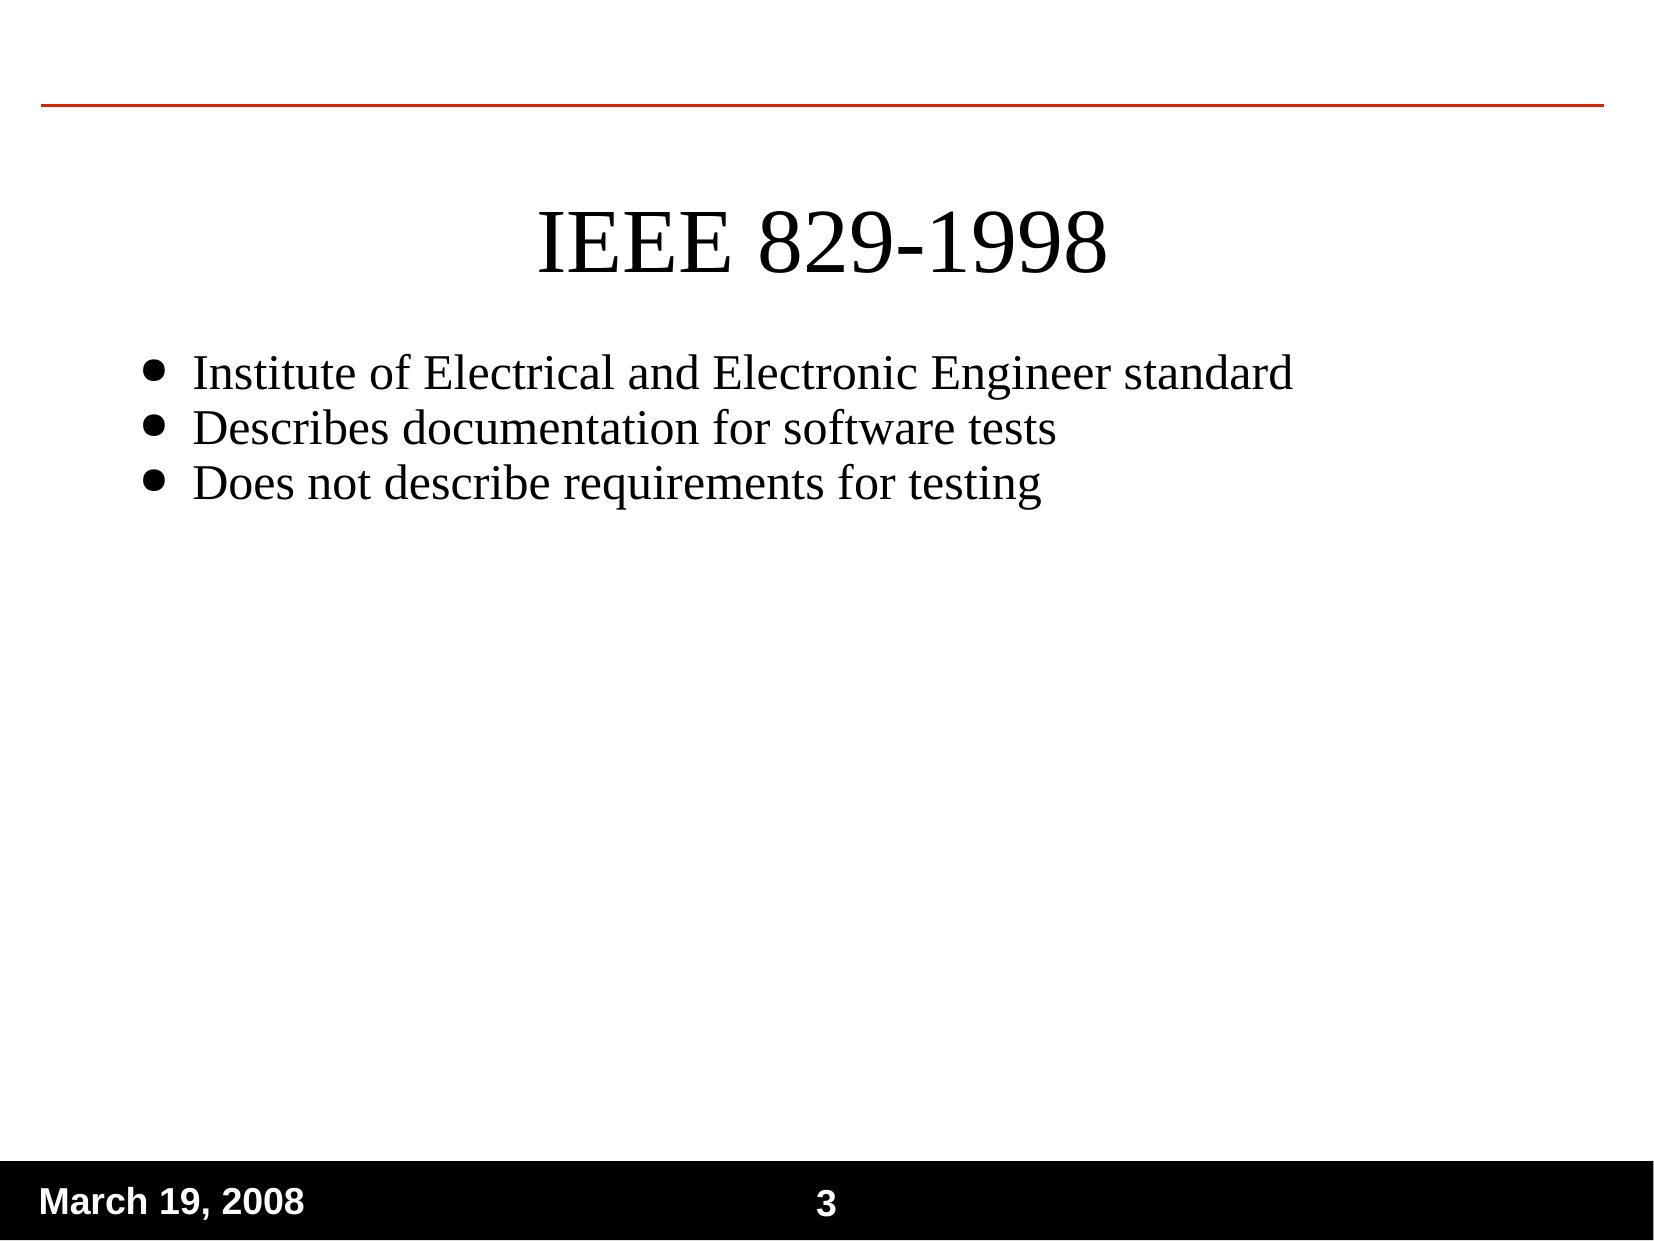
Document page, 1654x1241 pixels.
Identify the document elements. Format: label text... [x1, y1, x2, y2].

list Institute of Electrical and Electronic Engineer standard Describes documentation for software tests Does not describe requirements for testing [121, 344, 1534, 1127]
title IEEE 829-1998 [117, 137, 1530, 346]
